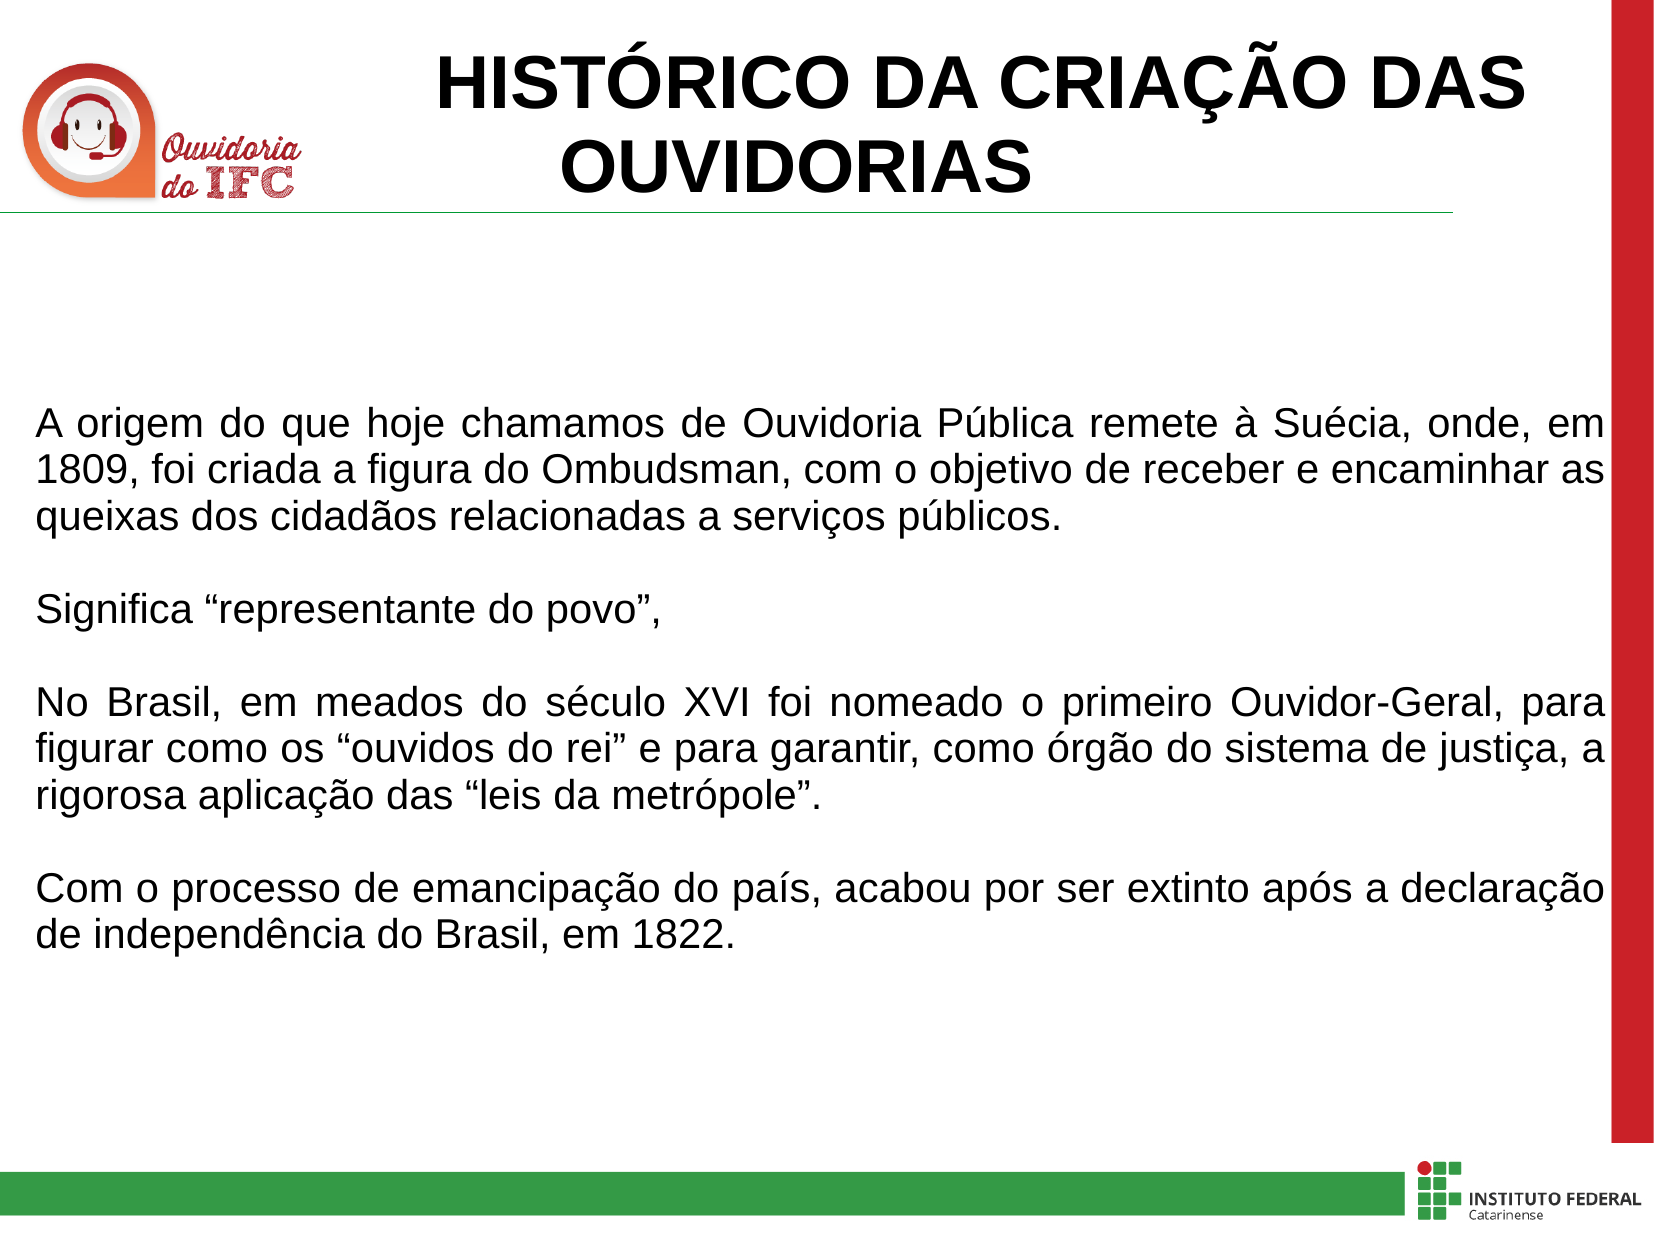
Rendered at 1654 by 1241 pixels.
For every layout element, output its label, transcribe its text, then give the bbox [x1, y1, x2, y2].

title HISTÓRICO DA CRIAÇÃO DAS OUVIDORIAS [82, 40, 1571, 209]
picture [0, 0, 1654, 1241]
subtitle A origem do que hoje chamamos de Ouvidoria Pública remete à Suécia, onde, em 1809, foi criada a figura do Ombudsman, com o objetivo de receber e encaminhar as queixas dos cidadãos relacionadas a serviços públicos. Significa “representante do povo”, No Brasil, em meados do século XVI foi nomeado o primeiro Ouvidor-Geral, para figurar como os “ouvidos do rei” e para garantir, como órgão do sistema de justiça, a rigorosa aplicação das “leis da metrópole”. Com o processo de emancipação do país, acabou por ser extinto após a declaração de independência do Brasil, em 1822. [35, 239, 1607, 1241]
